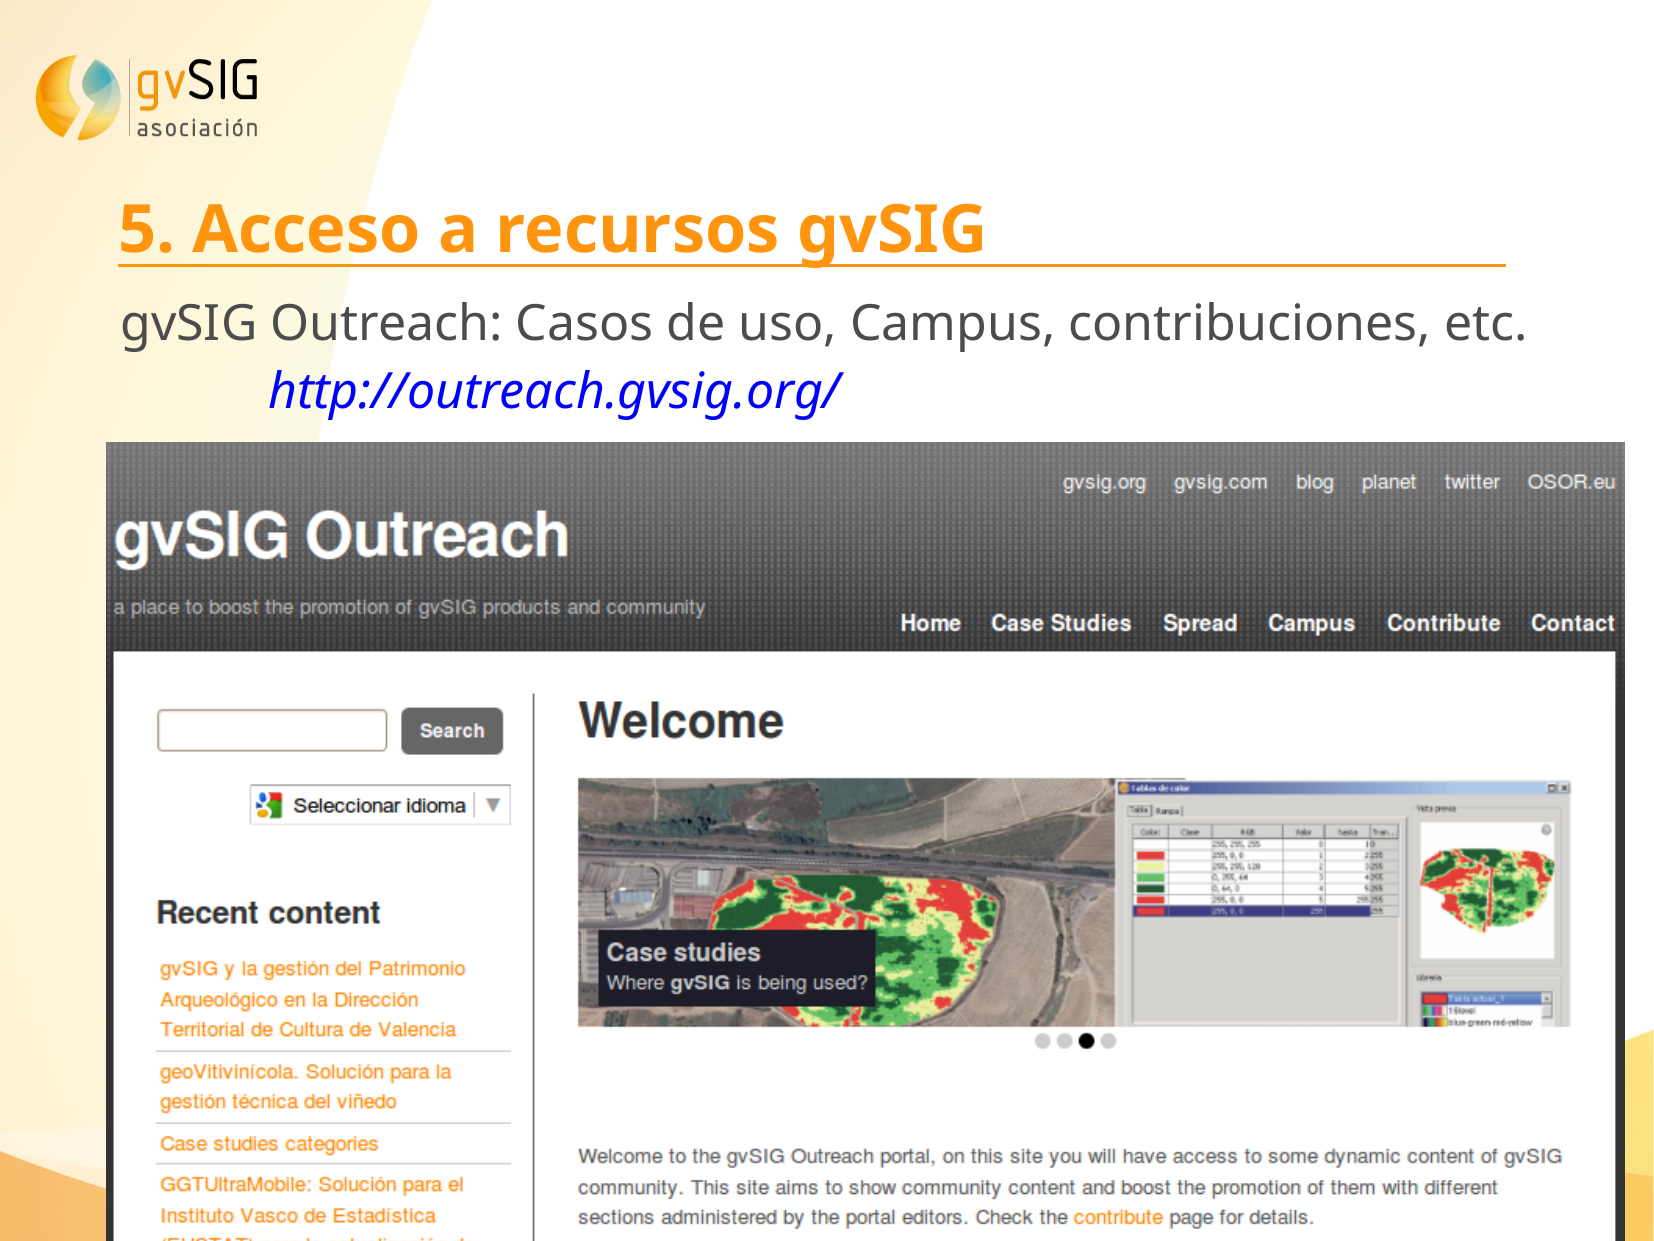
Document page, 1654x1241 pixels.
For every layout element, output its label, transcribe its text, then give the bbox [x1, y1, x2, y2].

title 5. Acceso a recursos gvSIG [118, 177, 1607, 276]
picture [0, 0, 1654, 1241]
text_box gvSIG Outreach: Casos de uso, Campus, contribuciones, etc. http://outreach.gvsig.org/ [120, 296, 1536, 414]
